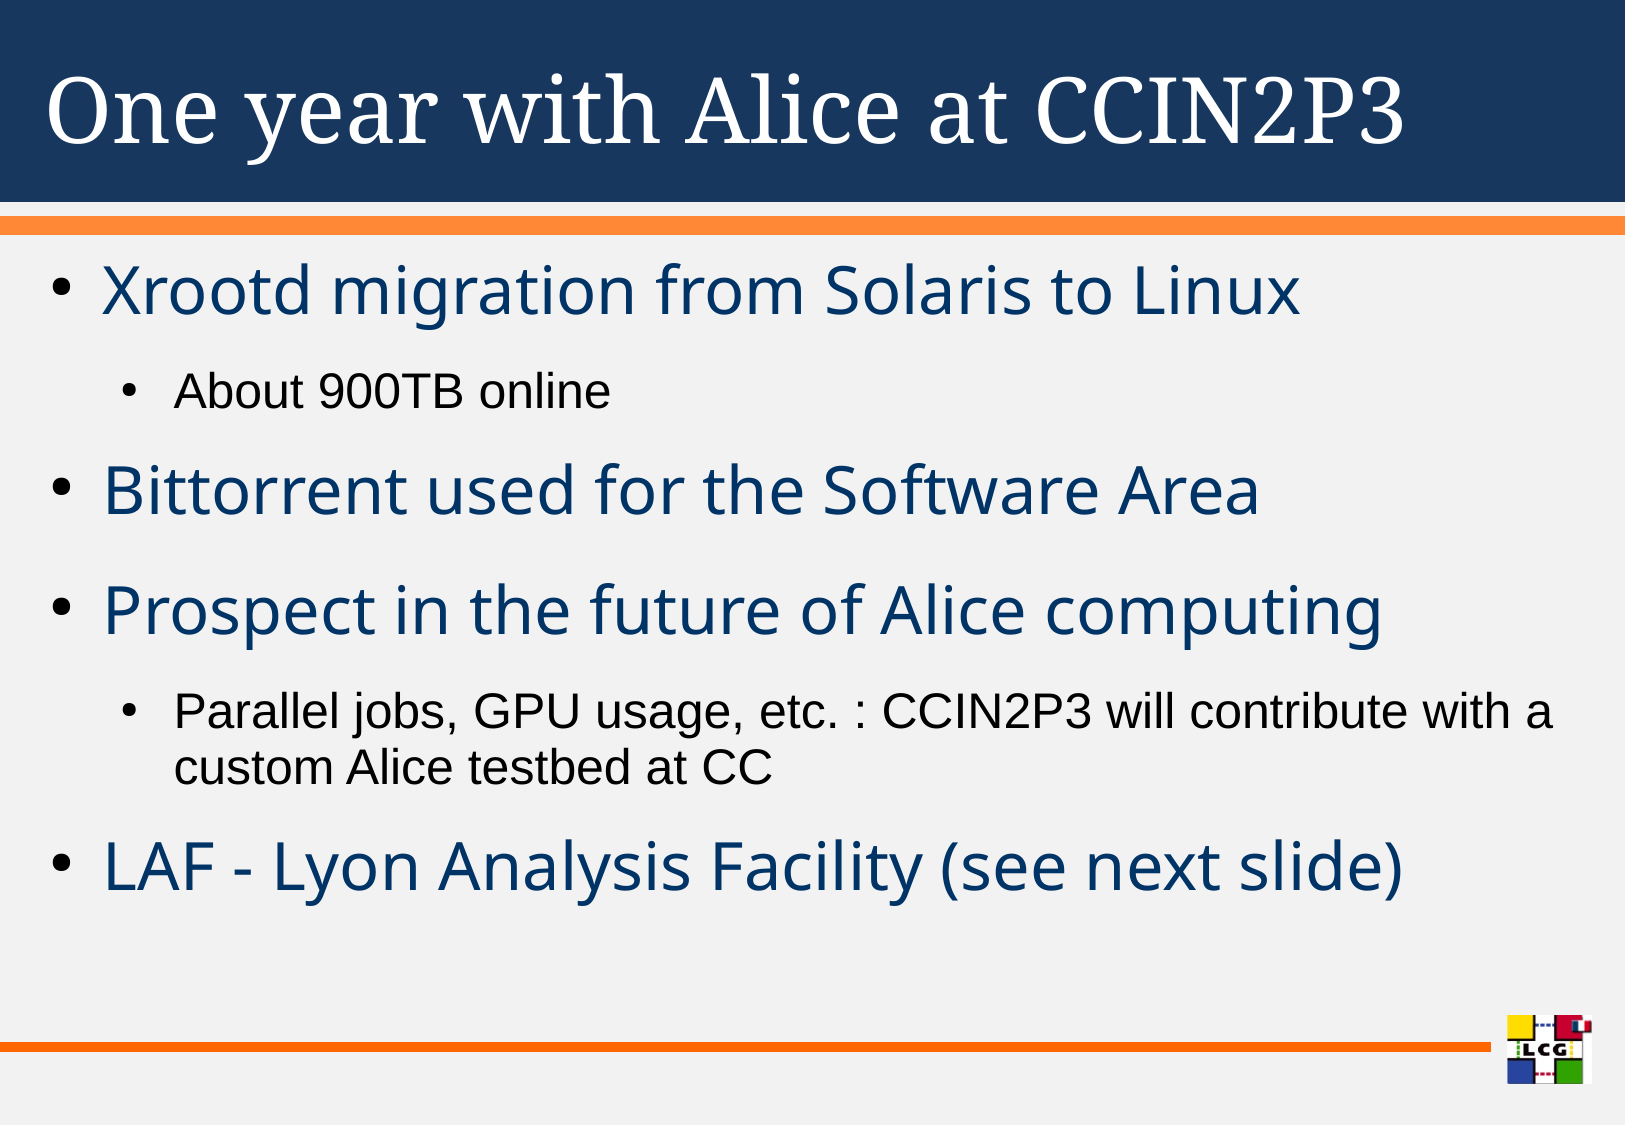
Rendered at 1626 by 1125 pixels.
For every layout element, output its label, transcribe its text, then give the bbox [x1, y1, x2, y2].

list Xrootd migration from Solaris to Linux About 900TB online Bittorrent used for the Software Area Prospect in the future of Alice computing Parallel jobs, GPU usage, etc. : CCIN2P3 will contribute with a custom Alice testbed at CC LAF - Lyon Analysis Facility (see next slide) [31, 243, 1594, 1029]
picture [1507, 1029, 1592, 1084]
title One year with Alice at CCIN2P3 [44, 50, 1594, 166]
